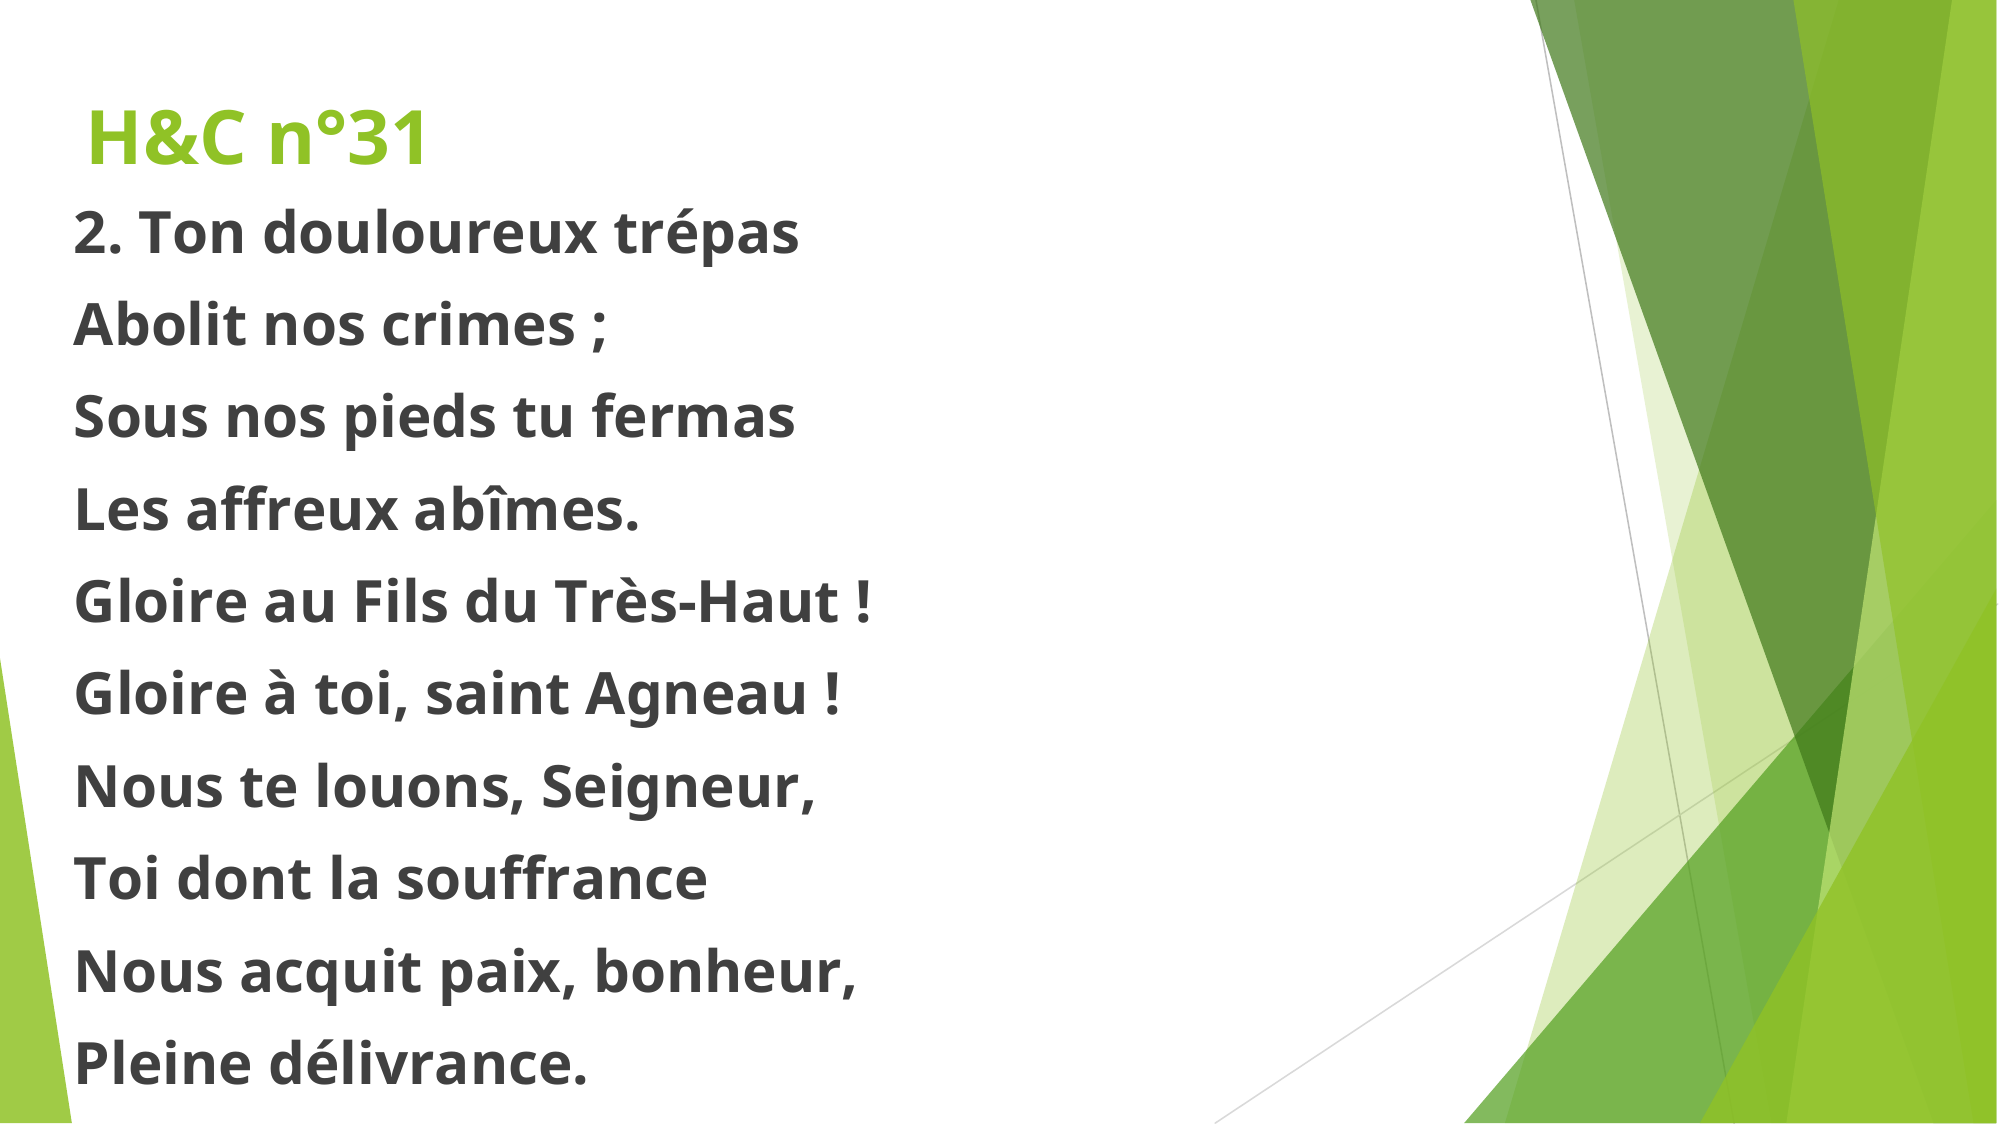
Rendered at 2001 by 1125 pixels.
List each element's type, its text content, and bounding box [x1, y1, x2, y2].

text_box 2. Ton douloureux trépas Abolit nos crimes ; Sous nos pieds tu fermas Les affreux abîmes. Gloire au Fils du Très-Haut ! Gloire à toi, saint Agneau ! Nous te louons, Seigneur, Toi dont la souffrance Nous acquit paix, bonheur, Pleine délivrance. [59, 177, 2001, 1075]
text_box H&C n°31 [70, 82, 863, 177]
